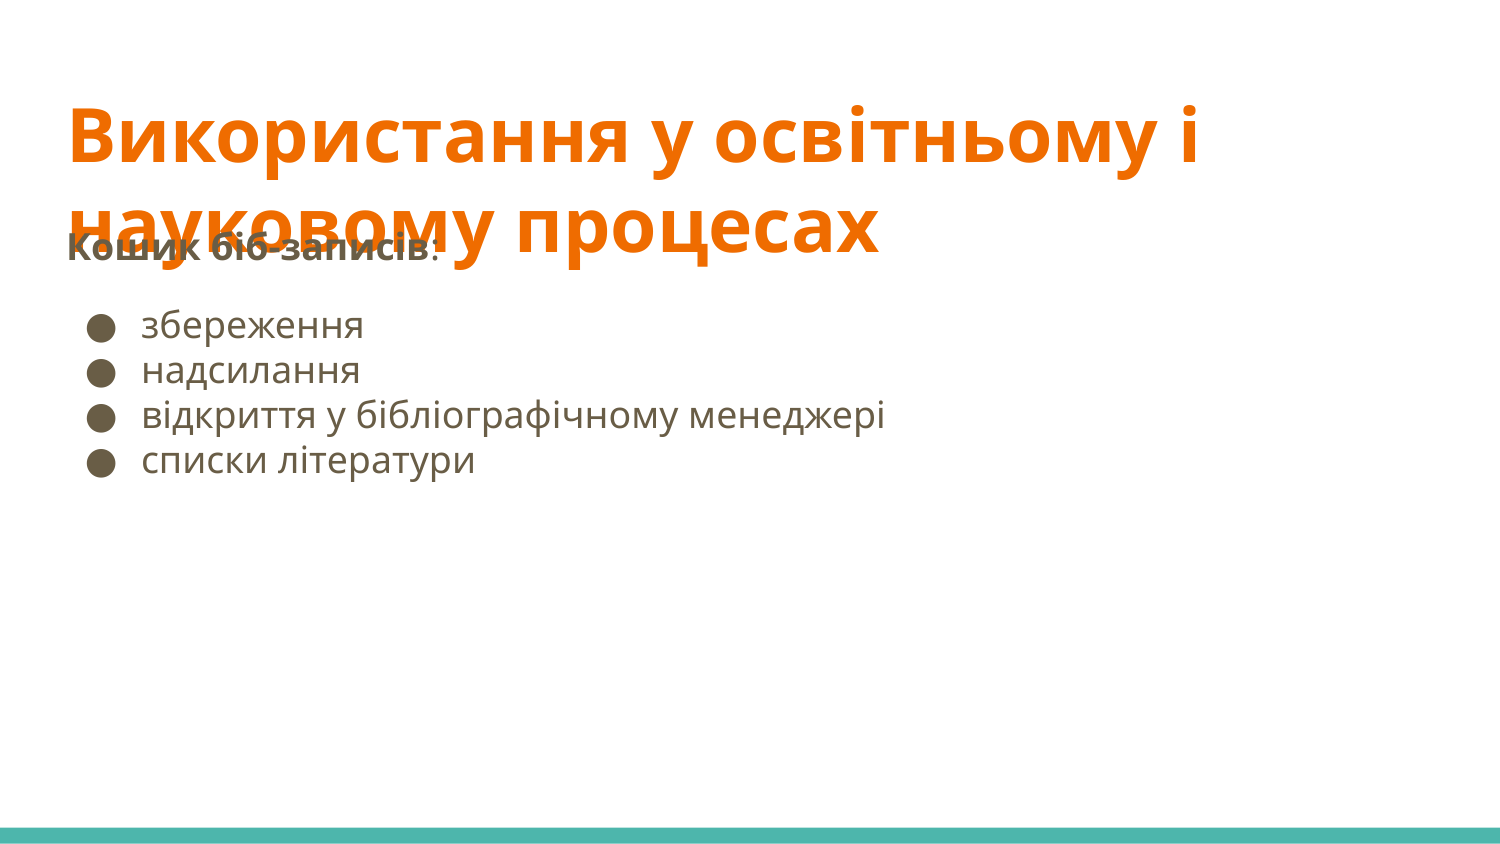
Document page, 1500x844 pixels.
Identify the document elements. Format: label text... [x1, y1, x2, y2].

list Кошик біб-записів: збереження надсилання відкриття у бібліографічному менеджері списки літератури [51, 207, 1449, 750]
title Використання у освітньому і науковому процесах [51, 72, 1449, 189]
